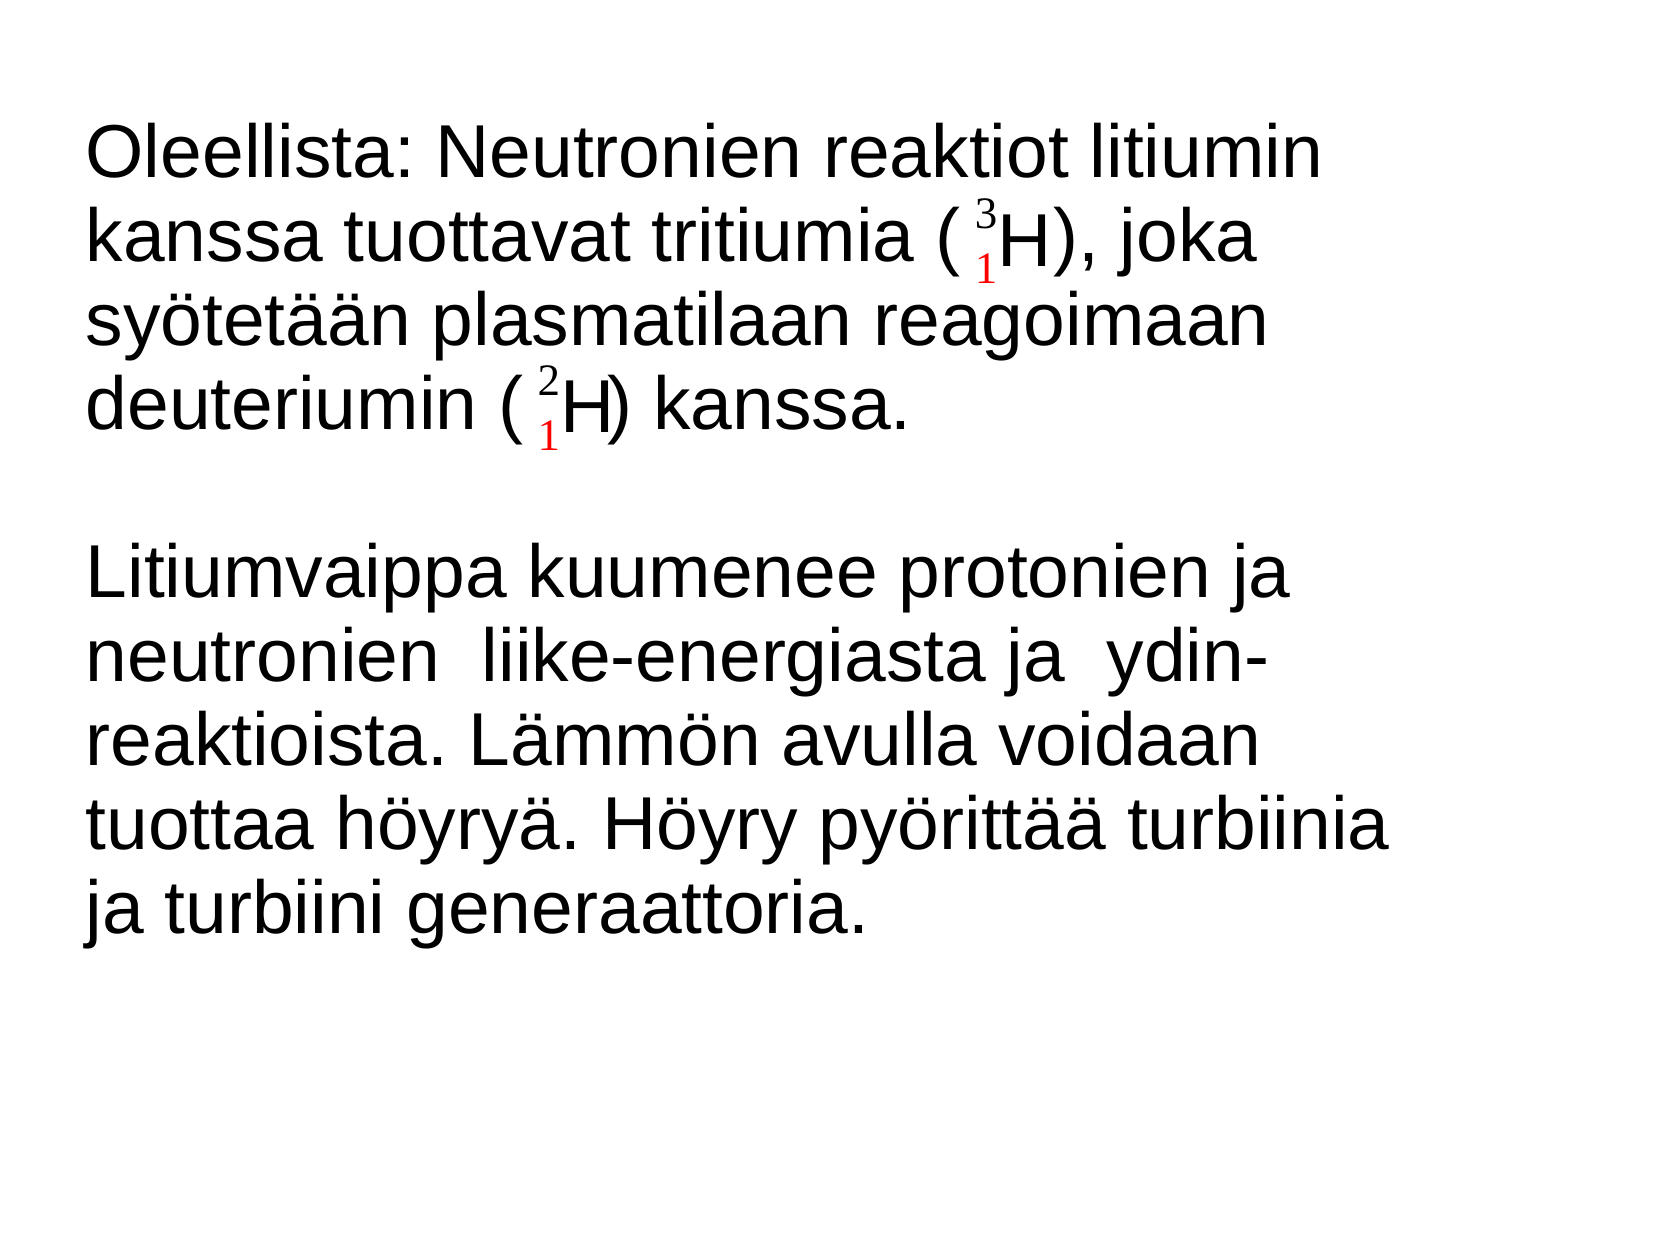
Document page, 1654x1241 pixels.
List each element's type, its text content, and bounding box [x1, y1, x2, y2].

chart [531, 355, 621, 461]
chart [968, 188, 1058, 294]
text_box Oleellista: Neutronien reaktiot litiumin kanssa tuottavat tritiumia ( ), joka syötetään plasmatilaan reagoimaan deuteriumin ( ) kanssa. Litiumvaippa kuumenee protonien ja neutronien liike-energiasta ja ydin-reaktioista. Lämmön avulla voidaan tuottaa höyryä. Höyry pyörittää turbiinia ja turbiini generaattoria. [70, 102, 1423, 957]
